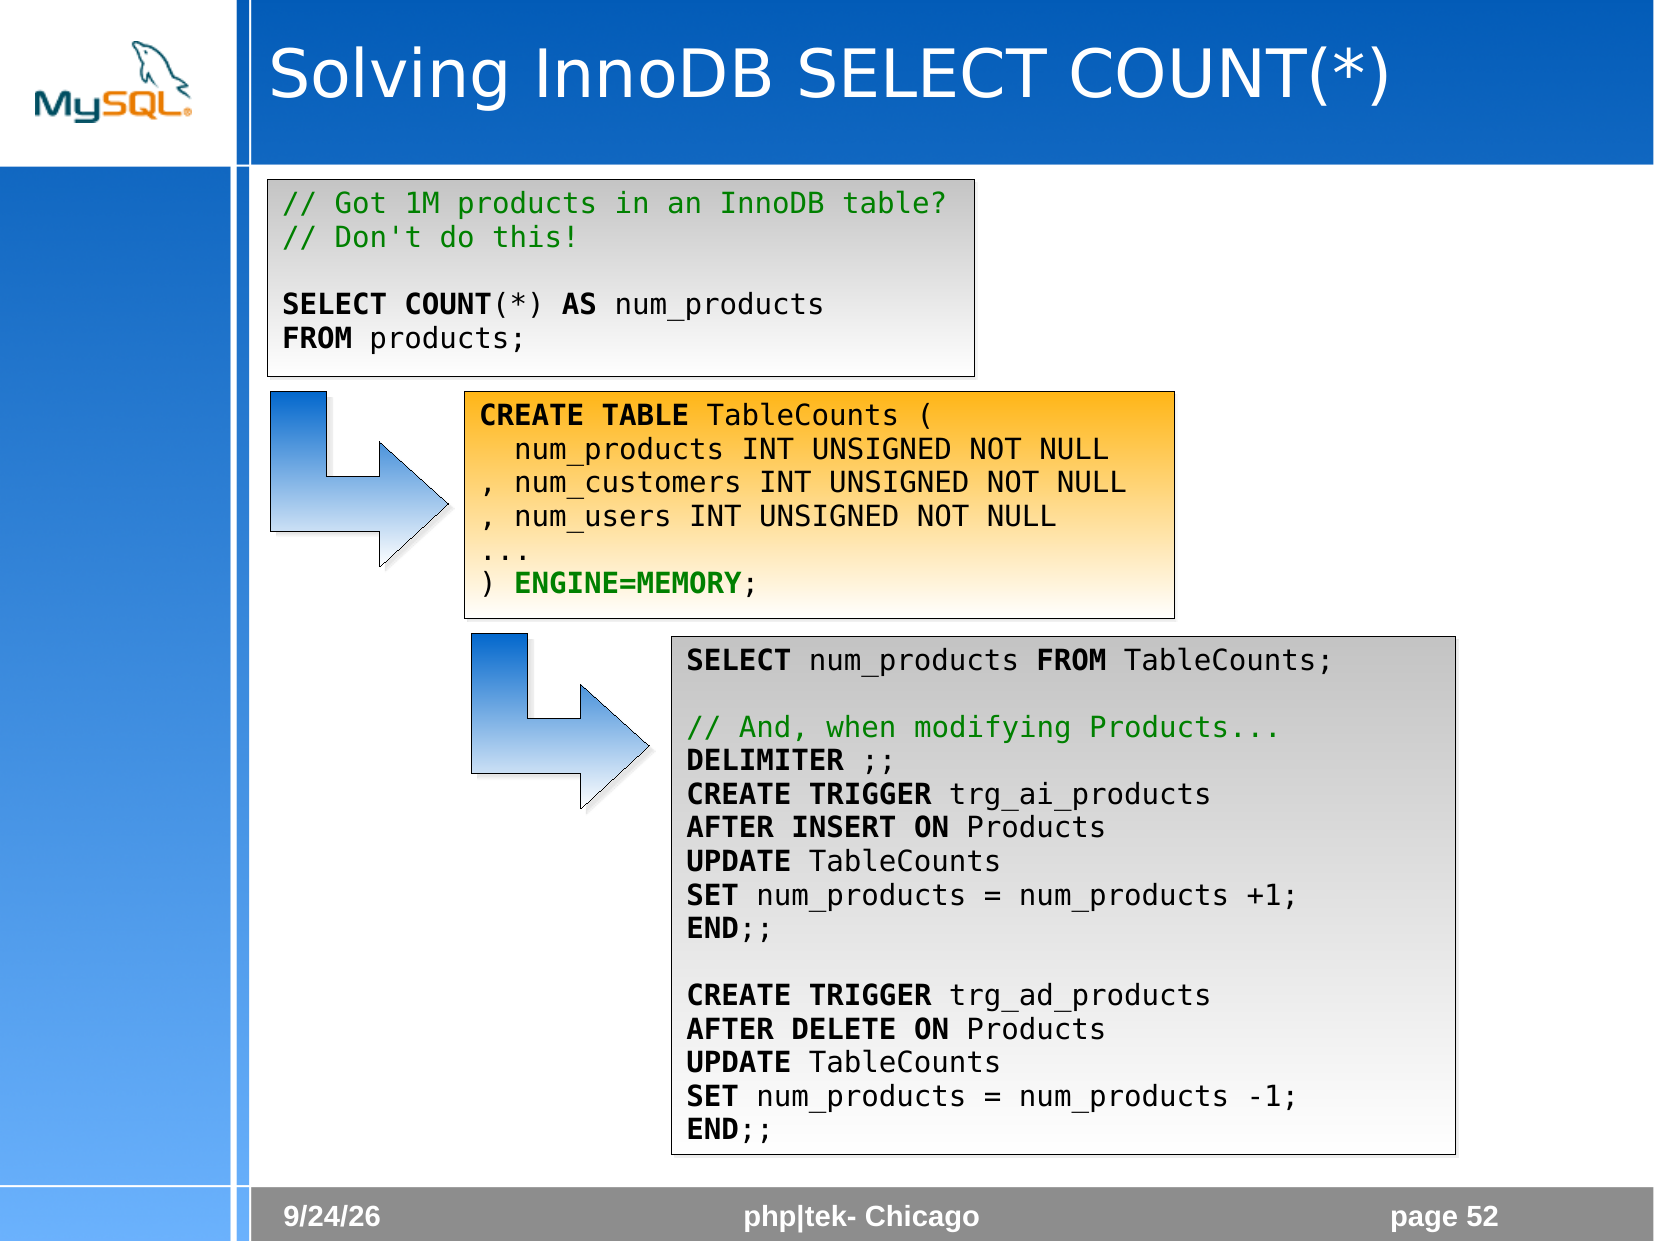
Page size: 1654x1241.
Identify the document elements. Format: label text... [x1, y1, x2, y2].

text_box [471, 633, 650, 809]
text_box SELECT num_products FROM TableCounts; // And, when modifying Products... DELIMITER ;; CREATE TRIGGER trg_ai_products AFTER INSERT ON Products UPDATE TableCounts SET num_products = num_products +1; END;; CREATE TRIGGER trg_ad_products AFTER DELETE ON Products UPDATE TableCounts SET num_products = num_products -1; END;; [671, 636, 1456, 1155]
picture [35, 41, 192, 123]
text_box // Got 1M products in an InnoDB table? // Don't do this! SELECT COUNT(*) AS num_products FROM products; [267, 179, 975, 377]
picture [0, 0, 1654, 1241]
title Solving InnoDB SELECT COUNT(*) [268, 11, 1642, 137]
text_box CREATE TABLE TableCounts ( num_products INT UNSIGNED NOT NULL , num_customers INT UNSIGNED NOT NULL , num_users INT UNSIGNED NOT NULL ... ) ENGINE=MEMORY; [464, 391, 1175, 619]
text_box [270, 391, 449, 567]
